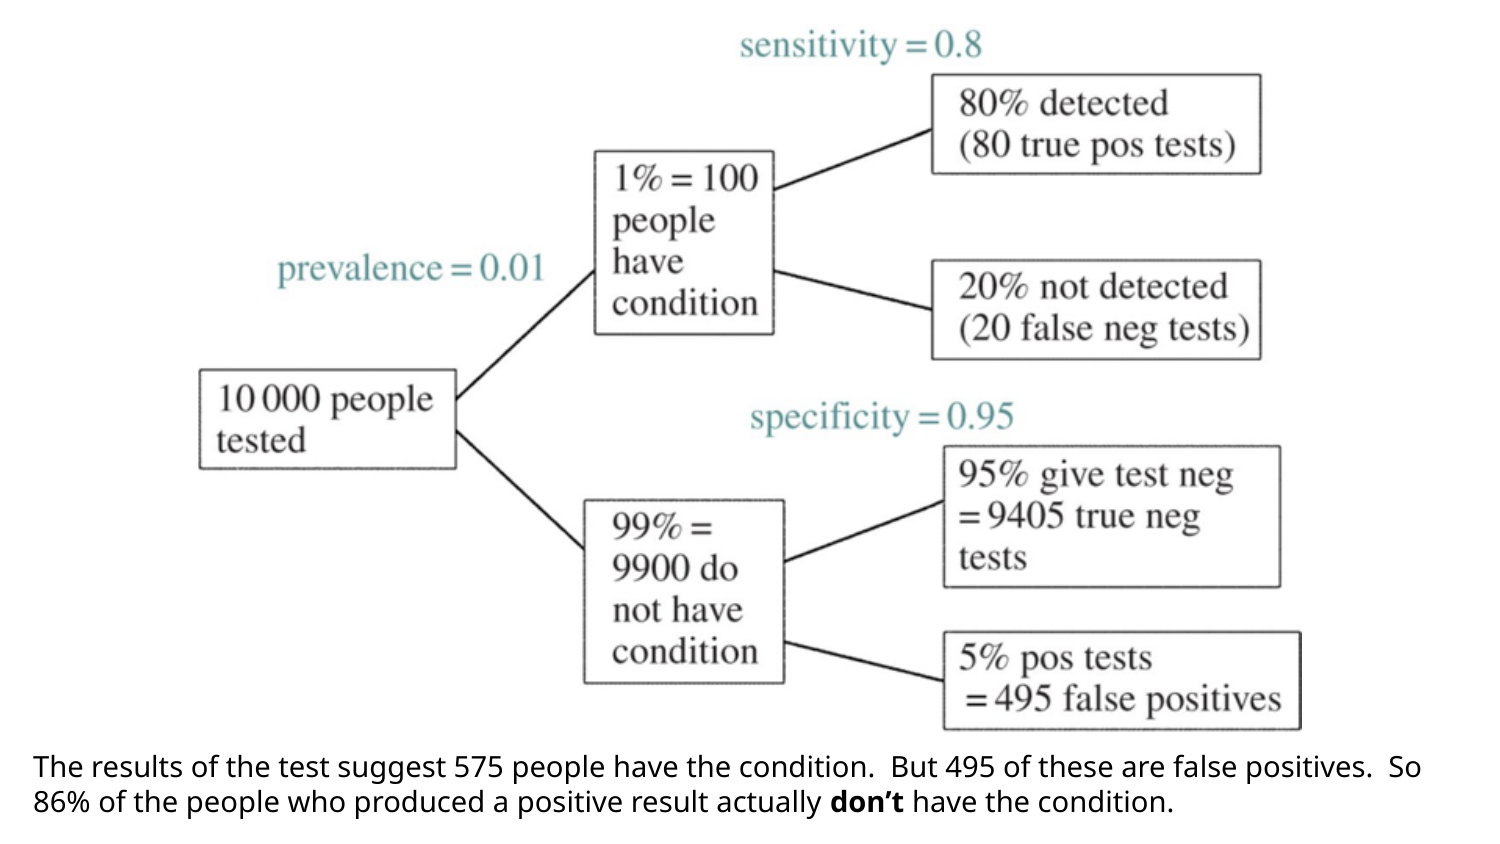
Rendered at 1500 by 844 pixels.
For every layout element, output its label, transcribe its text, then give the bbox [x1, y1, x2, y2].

text_box The results of the test suggest 575 people have the condition. But 495 of these are false positives. So 86% of the people who produced a positive result actually don’t have the condition. [18, 732, 1487, 831]
picture [198, 24, 1302, 732]
